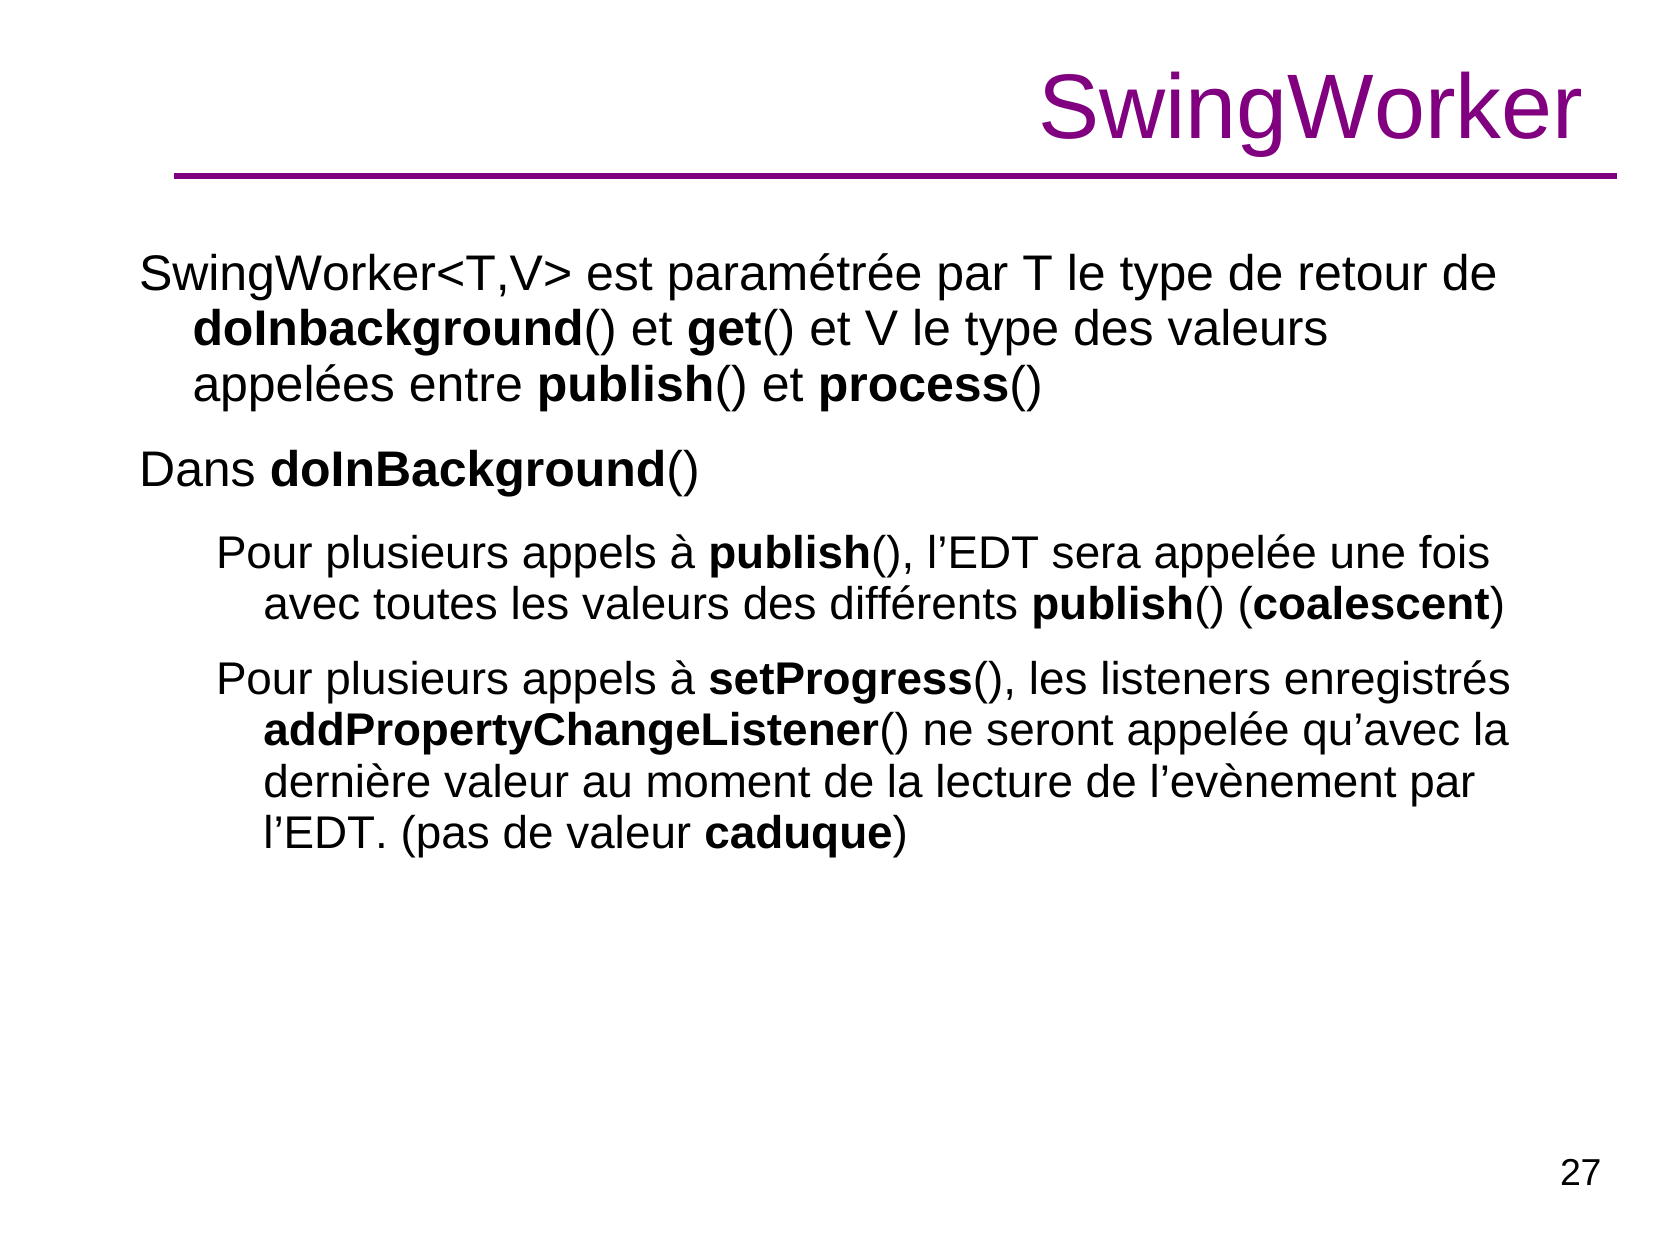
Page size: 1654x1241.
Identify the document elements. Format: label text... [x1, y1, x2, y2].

list SwingWorker<T,V> est paramétrée par T le type de retour de doInbackground() et get() et V le type des valeurs appelées entre publish() et process() Dans doInBackground() Pour plusieurs appels à publish(), l’EDT sera appelée une fois avec toutes les valeurs des différents publish() (coalescent) Pour plusieurs appels à setProgress(), les listeners enregistrés addPropertyChangeListener() ne seront appelée qu’avec la dernière valeur au moment de la lecture de l’evènement par l’EDT. (pas de valeur caduque) [121, 244, 1534, 922]
title SwingWorker [84, 55, 1584, 159]
